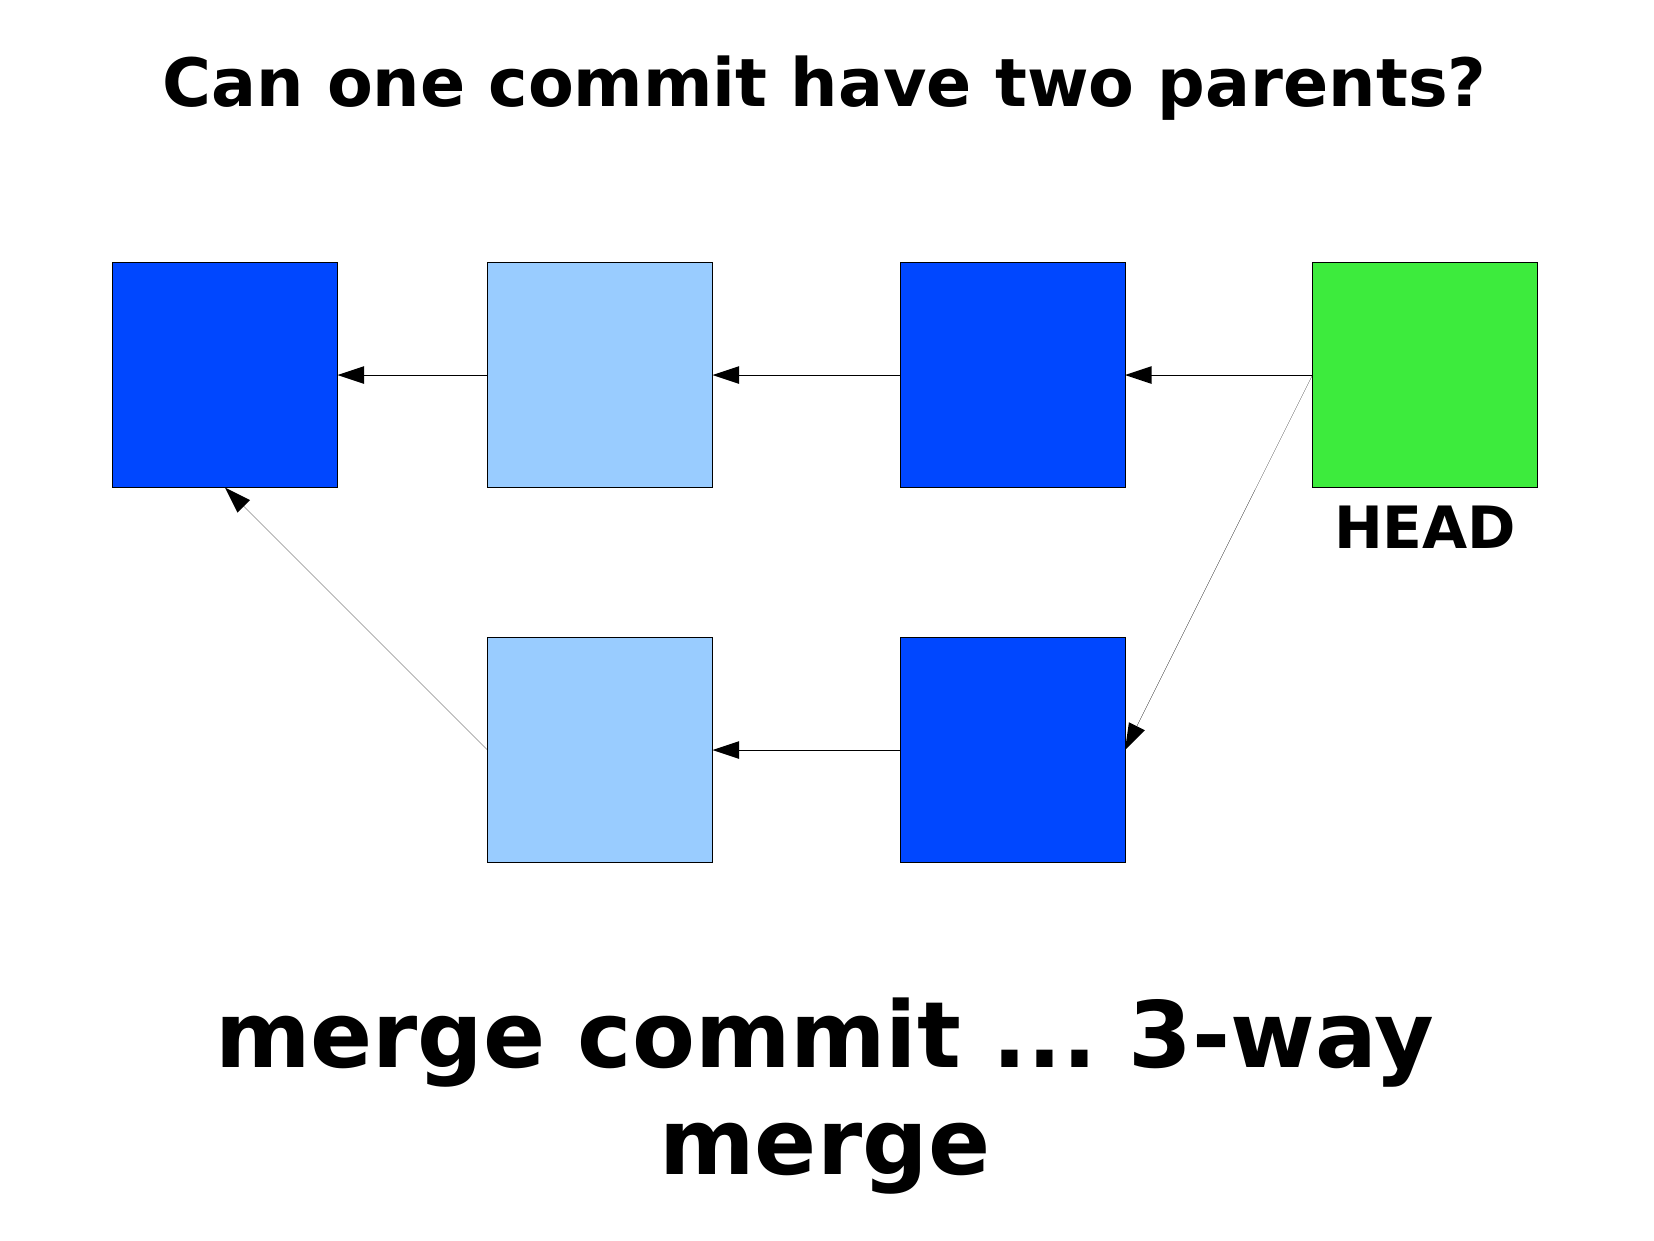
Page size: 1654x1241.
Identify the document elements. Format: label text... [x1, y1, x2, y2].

text_box [487, 637, 713, 863]
text_box [112, 262, 338, 488]
text_box [1312, 262, 1538, 487]
text_box HEAD [1312, 487, 1538, 574]
text_box merge commit ... 3-way merge [112, 975, 1538, 1103]
text_box Can one commit have two parents? [112, 37, 1538, 135]
text_box [487, 262, 713, 488]
text_box [900, 262, 1126, 488]
text_box [900, 637, 1126, 863]
